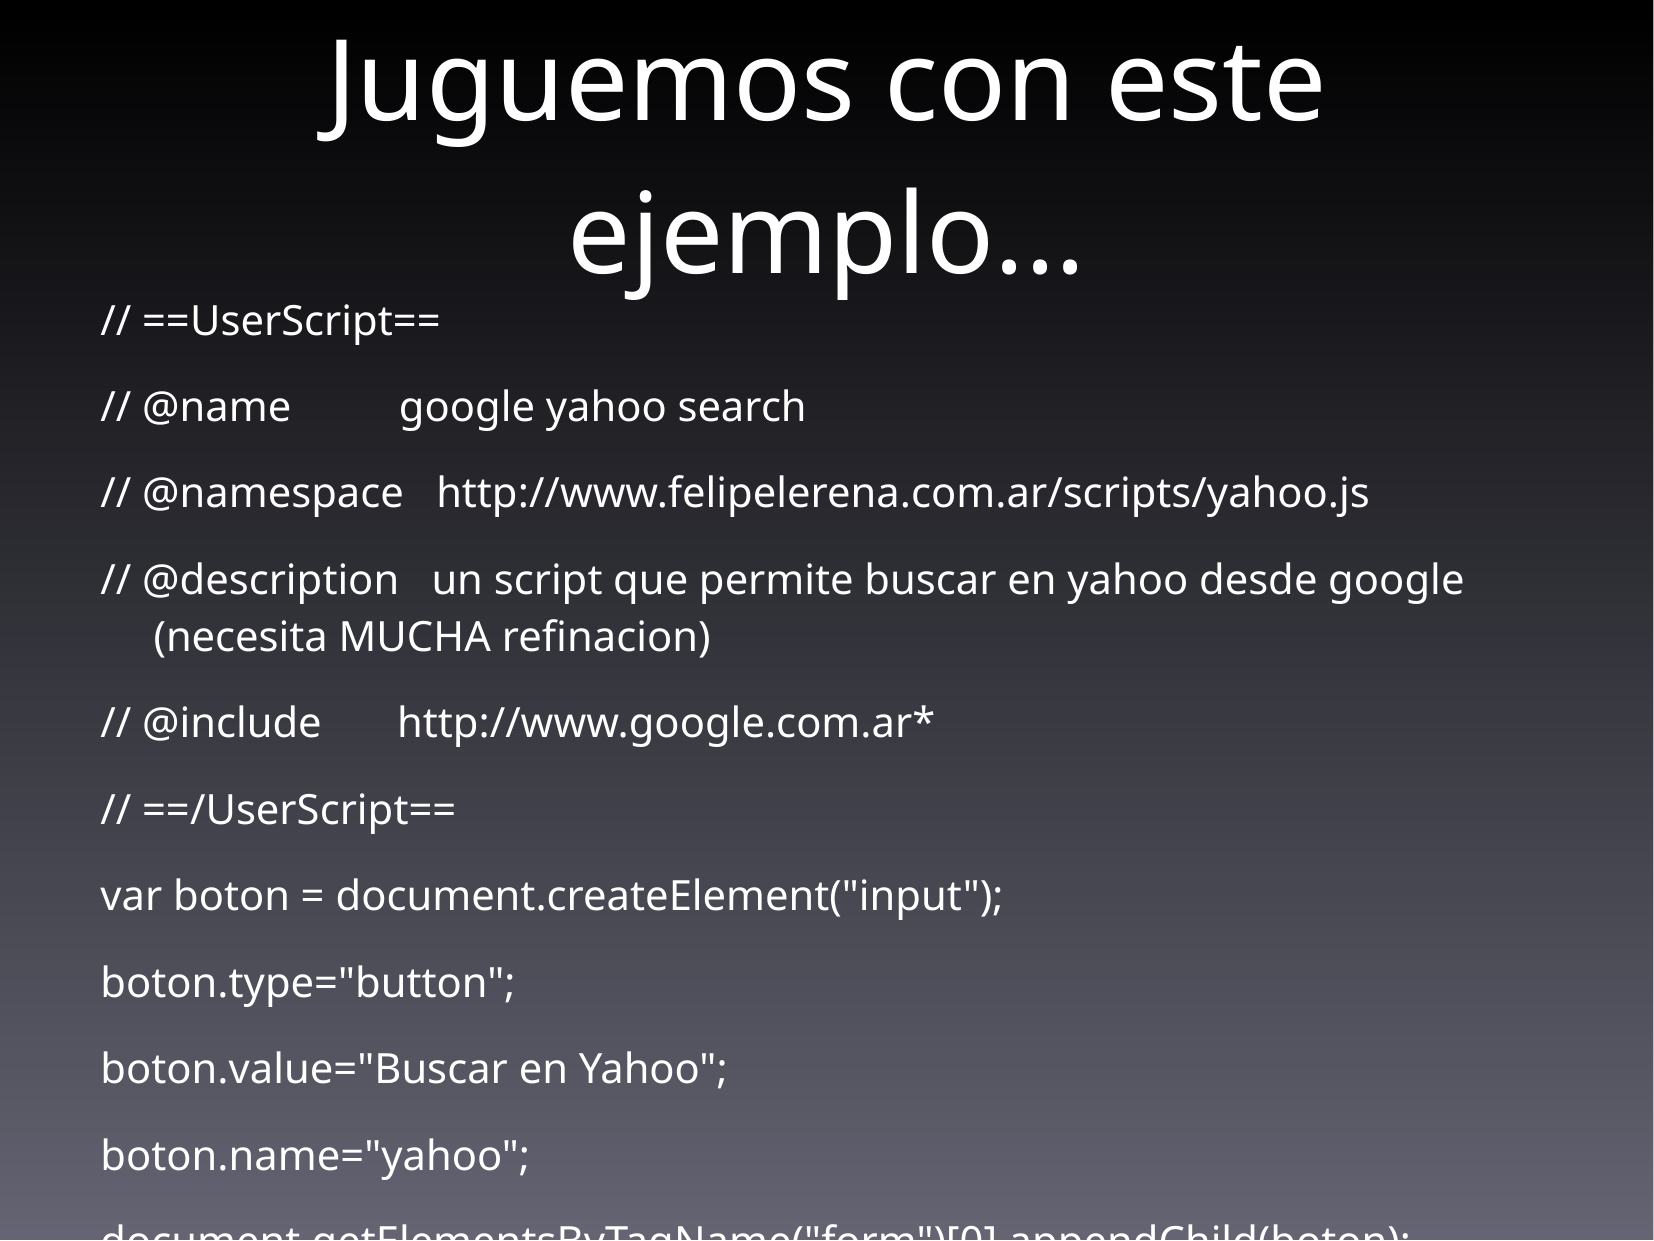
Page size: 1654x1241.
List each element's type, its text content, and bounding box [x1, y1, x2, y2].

title Juguemos con este ejemplo... [82, 21, 1571, 285]
list // ==UserScript== // @name google yahoo search // @namespace http://www.felipelerena.com.ar/scripts/yahoo.js // @description un script que permite buscar en yahoo desde google (necesita MUCHA refinacion) // @include http://www.google.com.ar* // ==/UserScript== var boton = document.createElement("input"); boton.type="button"; boton.value="Buscar en Yahoo"; boton.name="yahoo"; document.getElementsByTagName("form")[0].appendChild(boton); [82, 290, 1571, 1167]
